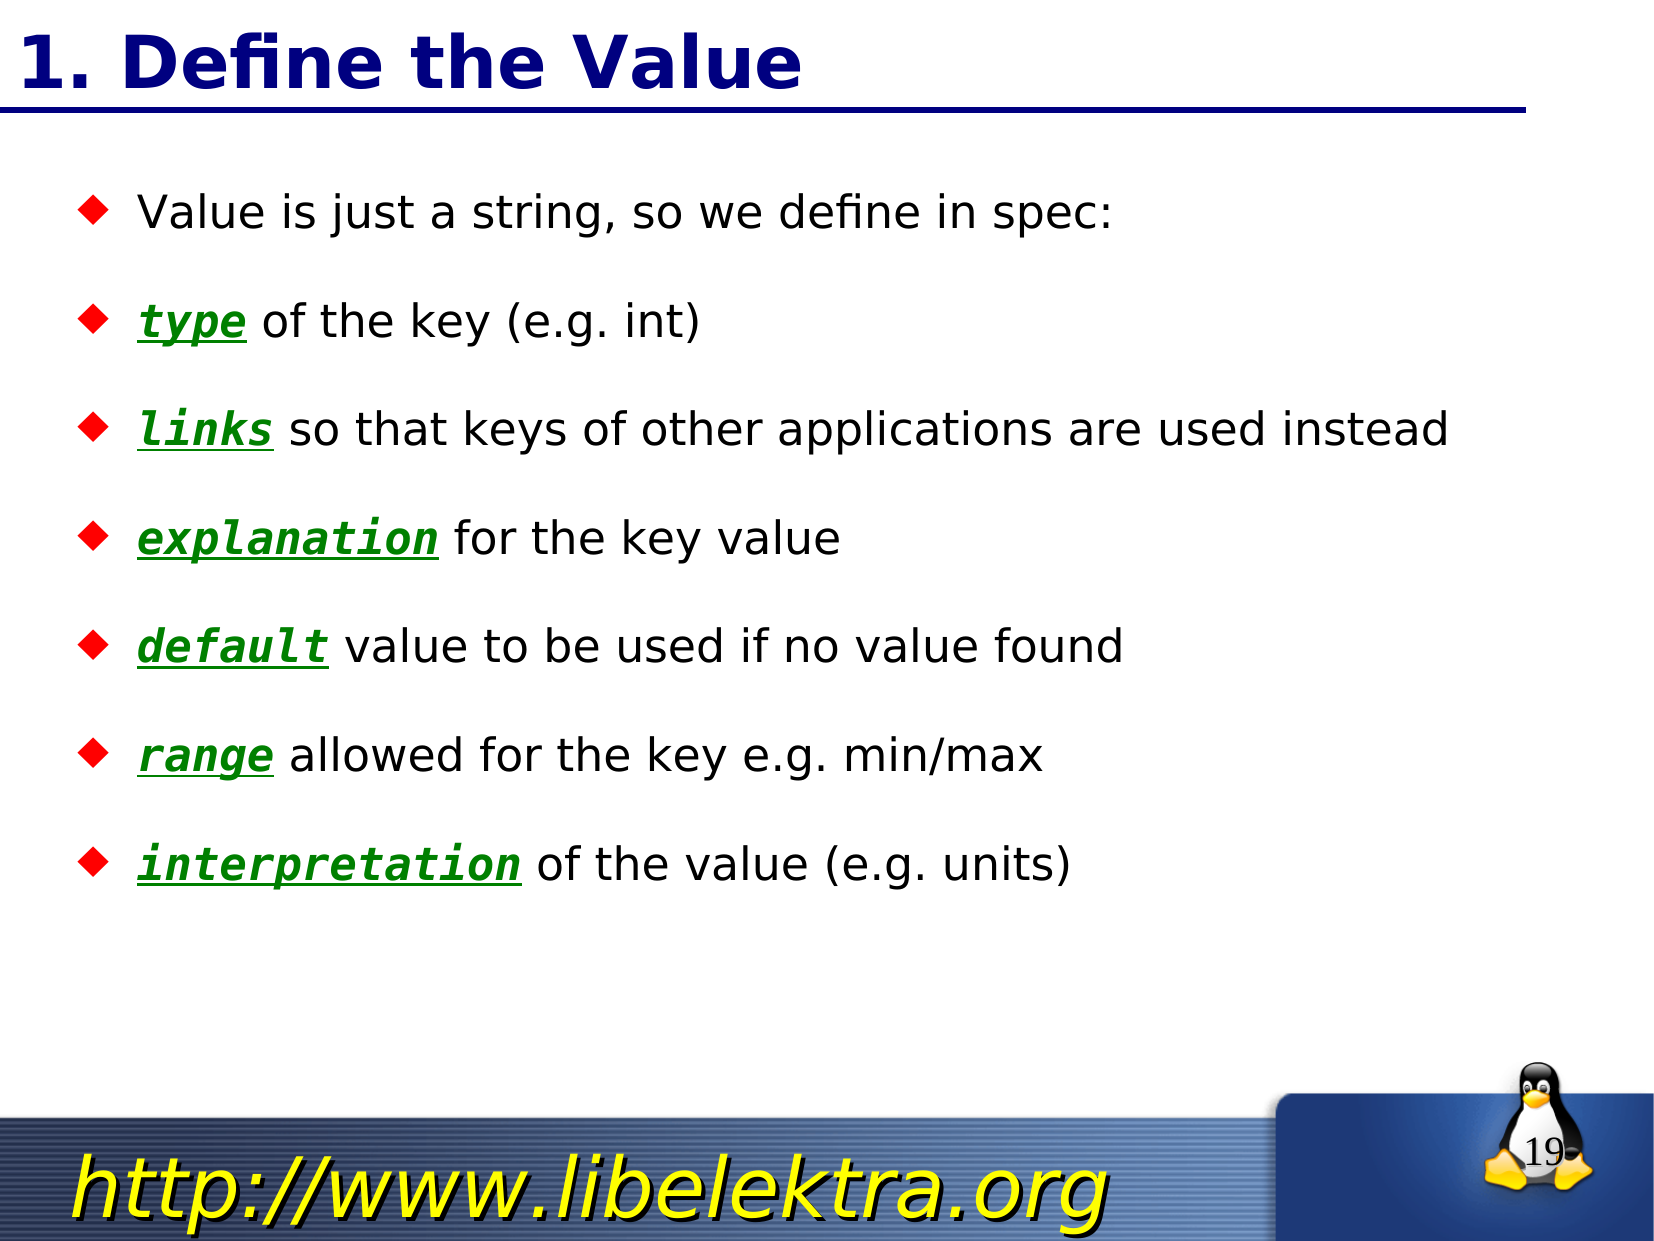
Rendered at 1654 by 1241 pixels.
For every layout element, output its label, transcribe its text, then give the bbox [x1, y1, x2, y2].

picture [0, 1061, 1654, 1241]
list Value is just a string, so we define in spec: type of the key (e.g. int) links so that keys of other applications are used instead explanation for the key value default value to be used if no value found range allowed for the key e.g. min/max interpretation of the value (e.g. units) [62, 178, 1565, 899]
text_box 1. Define the Value [16, 14, 1605, 111]
text_box <Nummer> [1370, 1122, 1566, 1178]
